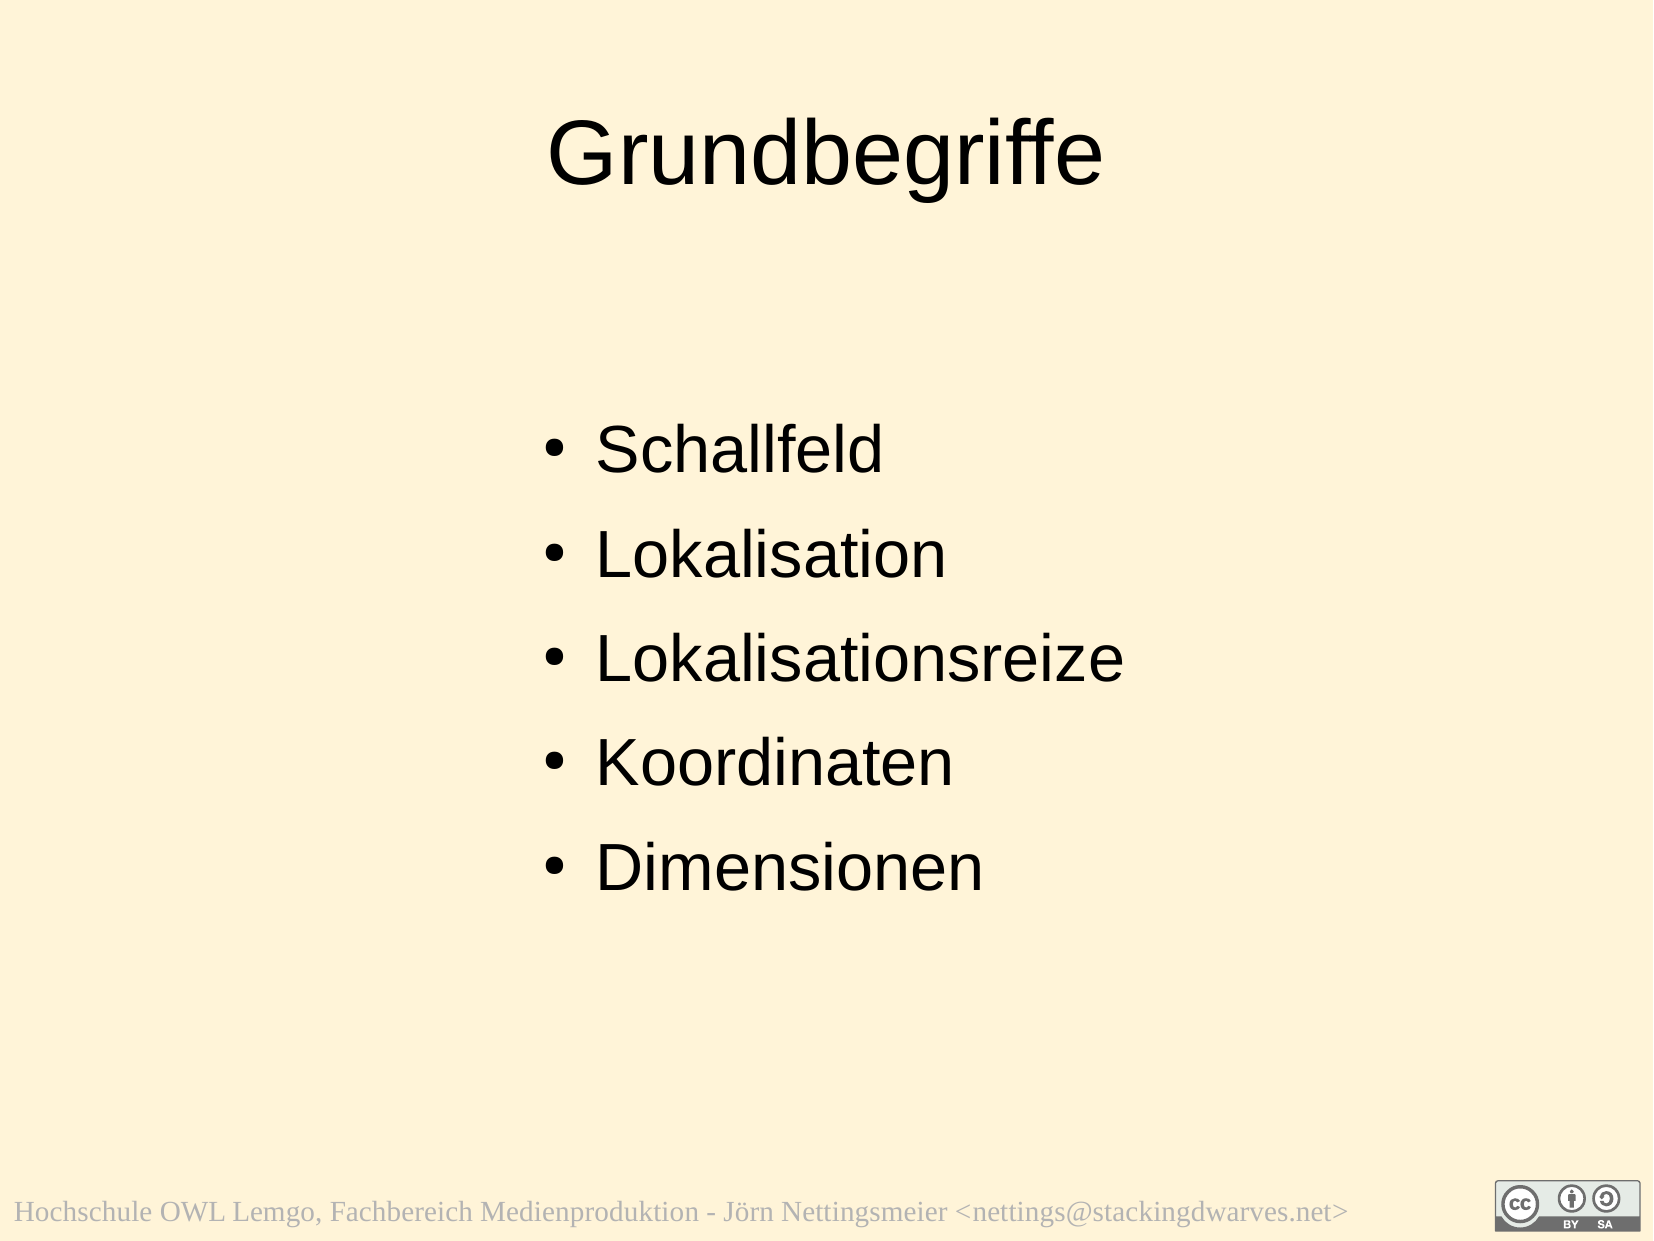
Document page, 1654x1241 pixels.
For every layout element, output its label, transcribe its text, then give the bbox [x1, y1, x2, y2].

title Grundbegriffe [82, 49, 1571, 257]
list Schallfeld Lokalisation Lokalisationsreize Koordinaten Dimensionen [525, 412, 1383, 1119]
